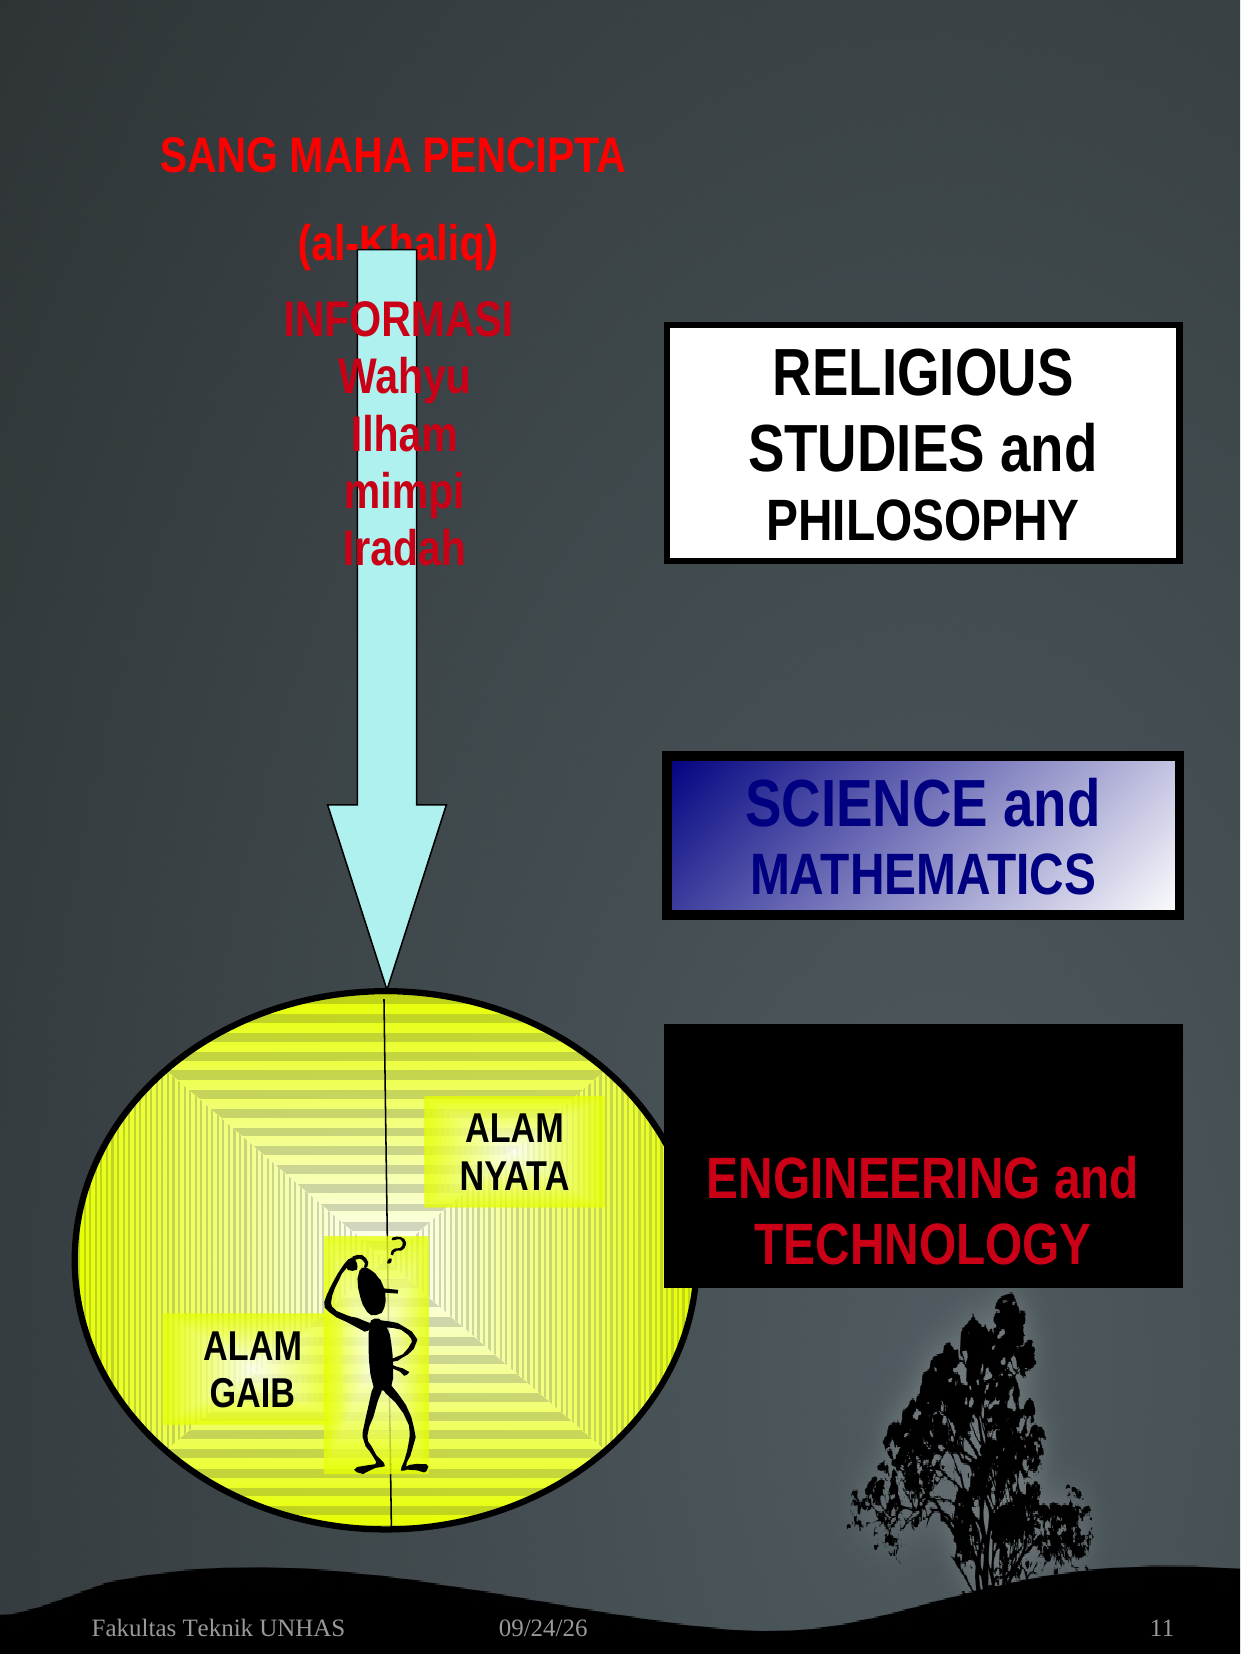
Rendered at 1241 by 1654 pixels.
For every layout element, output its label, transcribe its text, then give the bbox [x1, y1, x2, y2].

text_box SANG MAHA PENCIPTA (al-Khaliq) [4, 117, 792, 279]
text_box [327, 585, 447, 990]
text_box ALAM NYATA [424, 1096, 605, 1208]
text_box ENGINEERING and TECHNOLOGY [666, 1027, 1180, 1285]
text_box RELIGIOUS STUDIES and PHILOSOPHY [666, 325, 1180, 561]
picture [0, 0, 1241, 1654]
text_box INFORMASI Wahyu Ilham mimpi Iradah [177, 282, 621, 585]
text_box [357, 249, 417, 282]
text_box ALAM GAIB [162, 1313, 324, 1425]
text_box [74, 991, 696, 1530]
text_box SCIENCE and MATHEMATICS [666, 755, 1180, 915]
